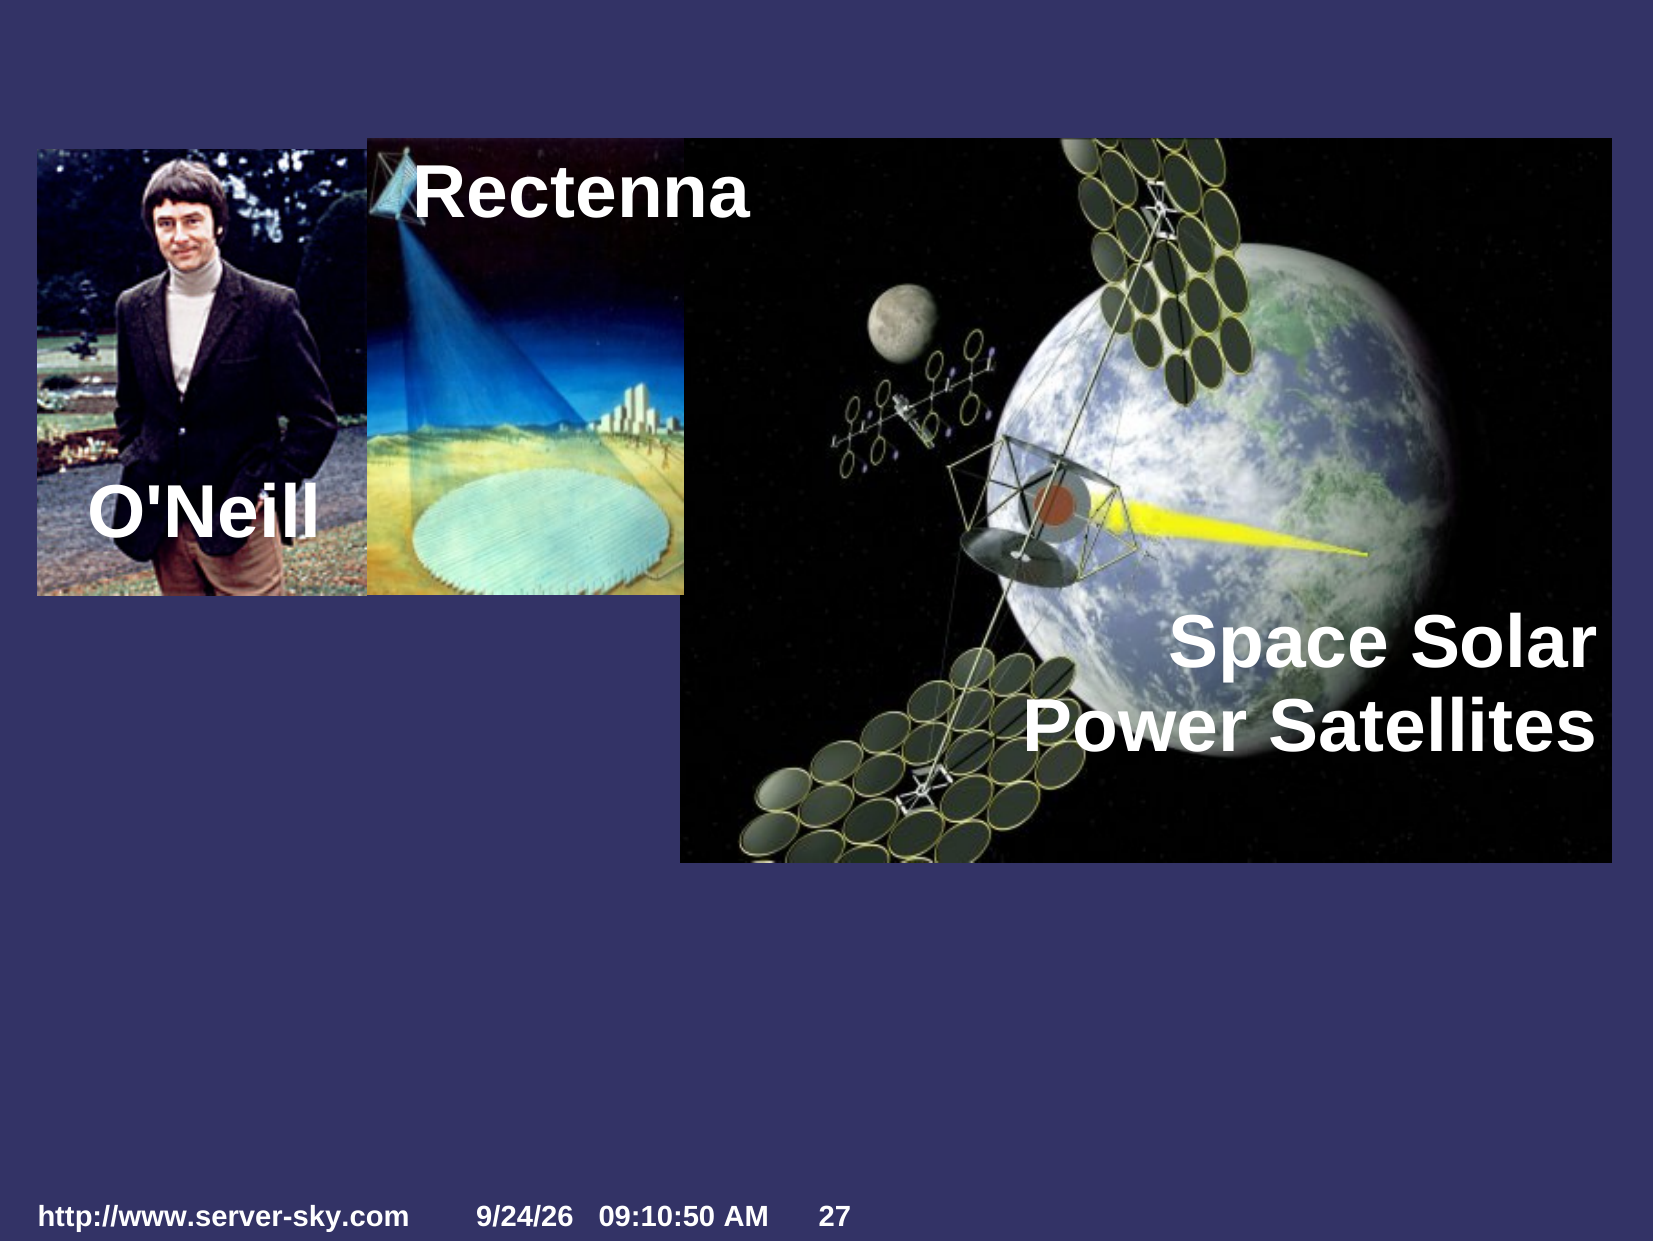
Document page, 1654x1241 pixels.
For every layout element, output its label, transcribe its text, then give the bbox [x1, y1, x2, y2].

text_box Space Solar Power Satellites [967, 592, 1613, 863]
picture [37, 138, 1612, 863]
text_box O'Neill [43, 461, 367, 591]
text_box Rectenna [367, 142, 766, 271]
